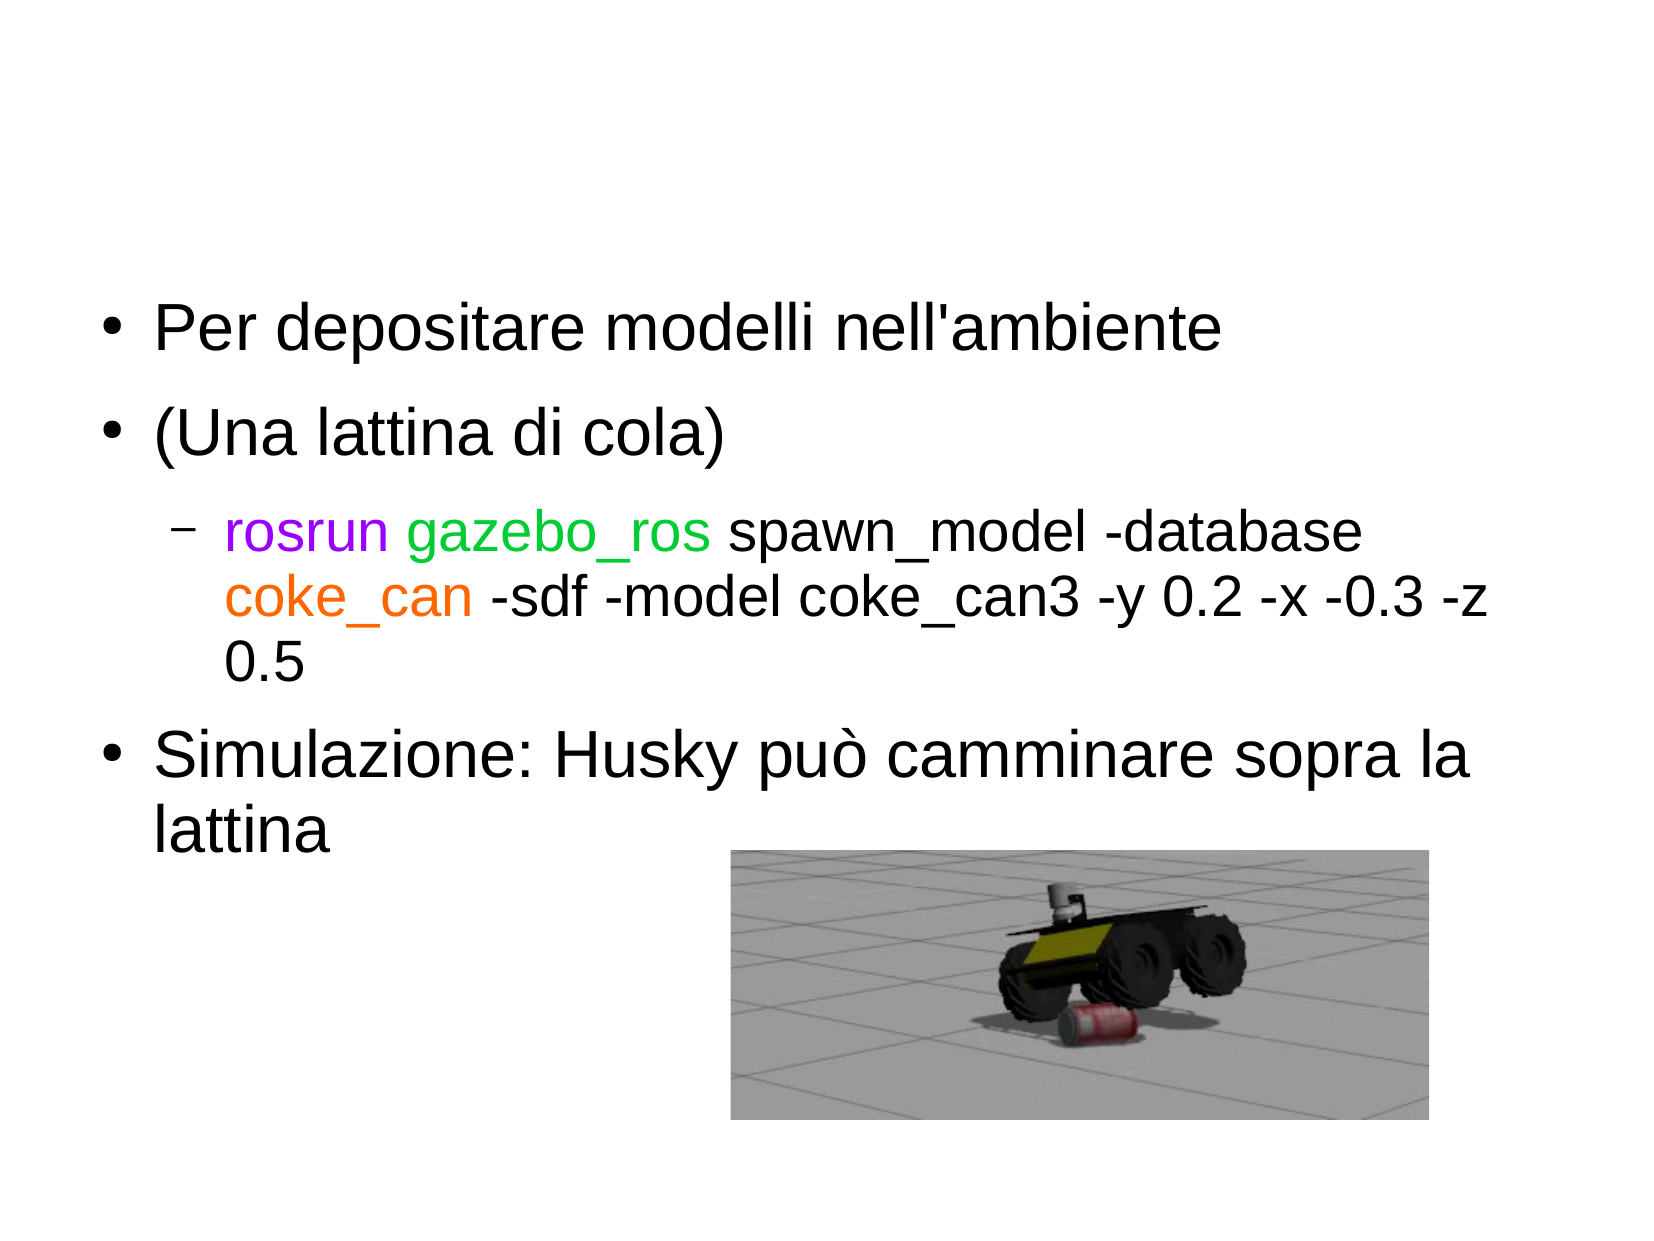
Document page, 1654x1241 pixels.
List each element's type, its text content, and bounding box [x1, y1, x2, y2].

list Per depositare modelli nell'ambiente (Una lattina di cola) rosrun gazebo_ros spawn_model -database coke_can -sdf -model coke_can3 -y 0.2 -x -0.3 -z 0.5 Simulazione: Husky può camminare sopra la lattina [82, 290, 1571, 1010]
picture [730, 850, 1430, 1120]
